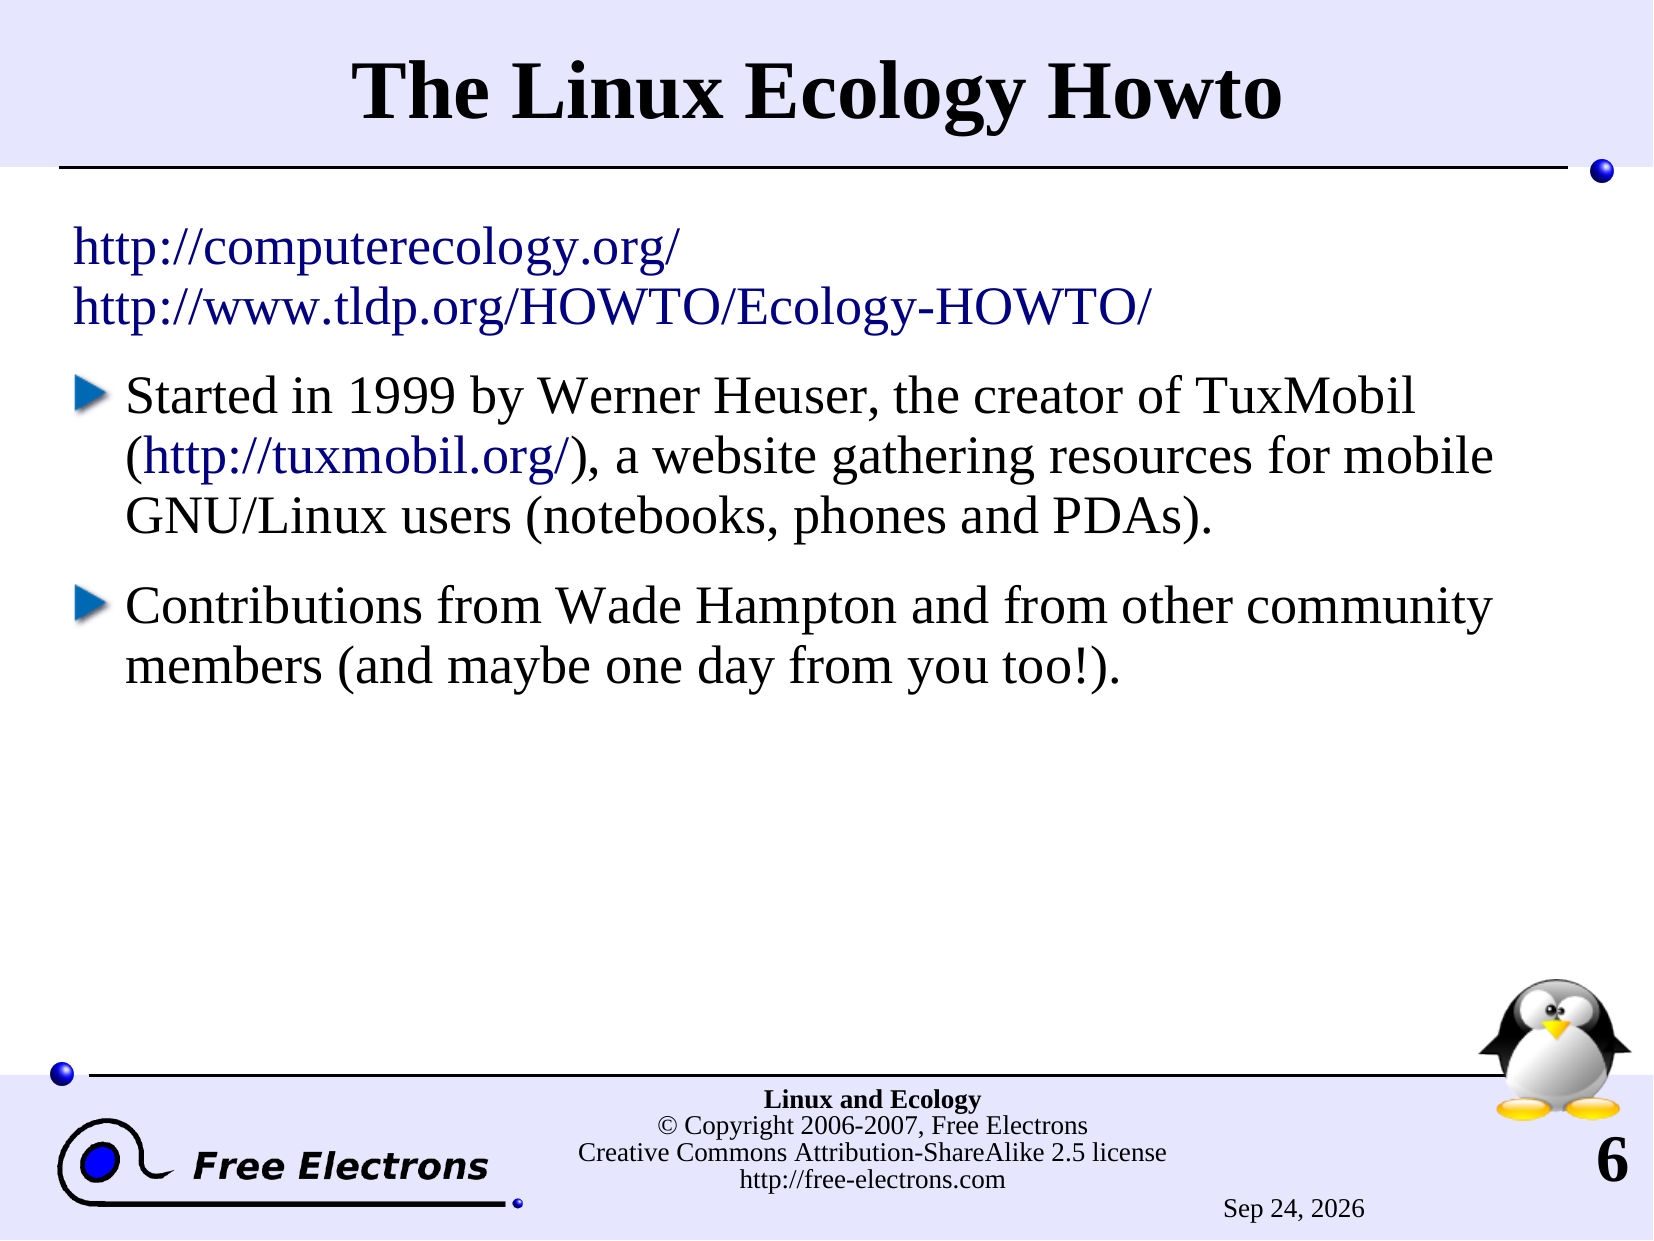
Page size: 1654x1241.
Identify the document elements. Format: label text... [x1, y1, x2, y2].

picture [1476, 979, 1634, 1121]
picture [50, 1107, 527, 1216]
list http://computerecology.org/ http://www.tldp.org/HOWTO/Ecology-HOWTO/ Started in 1999 by Werner Heuser, the creator of TuxMobil (http://tuxmobil.org/), a website gathering resources for mobile GNU/Linux users (notebooks, phones and PDAs). Contributions from Wade Hampton and from other community members (and maybe one day from you too!). [54, 216, 1574, 1066]
title The Linux Ecology Howto [33, 29, 1604, 153]
